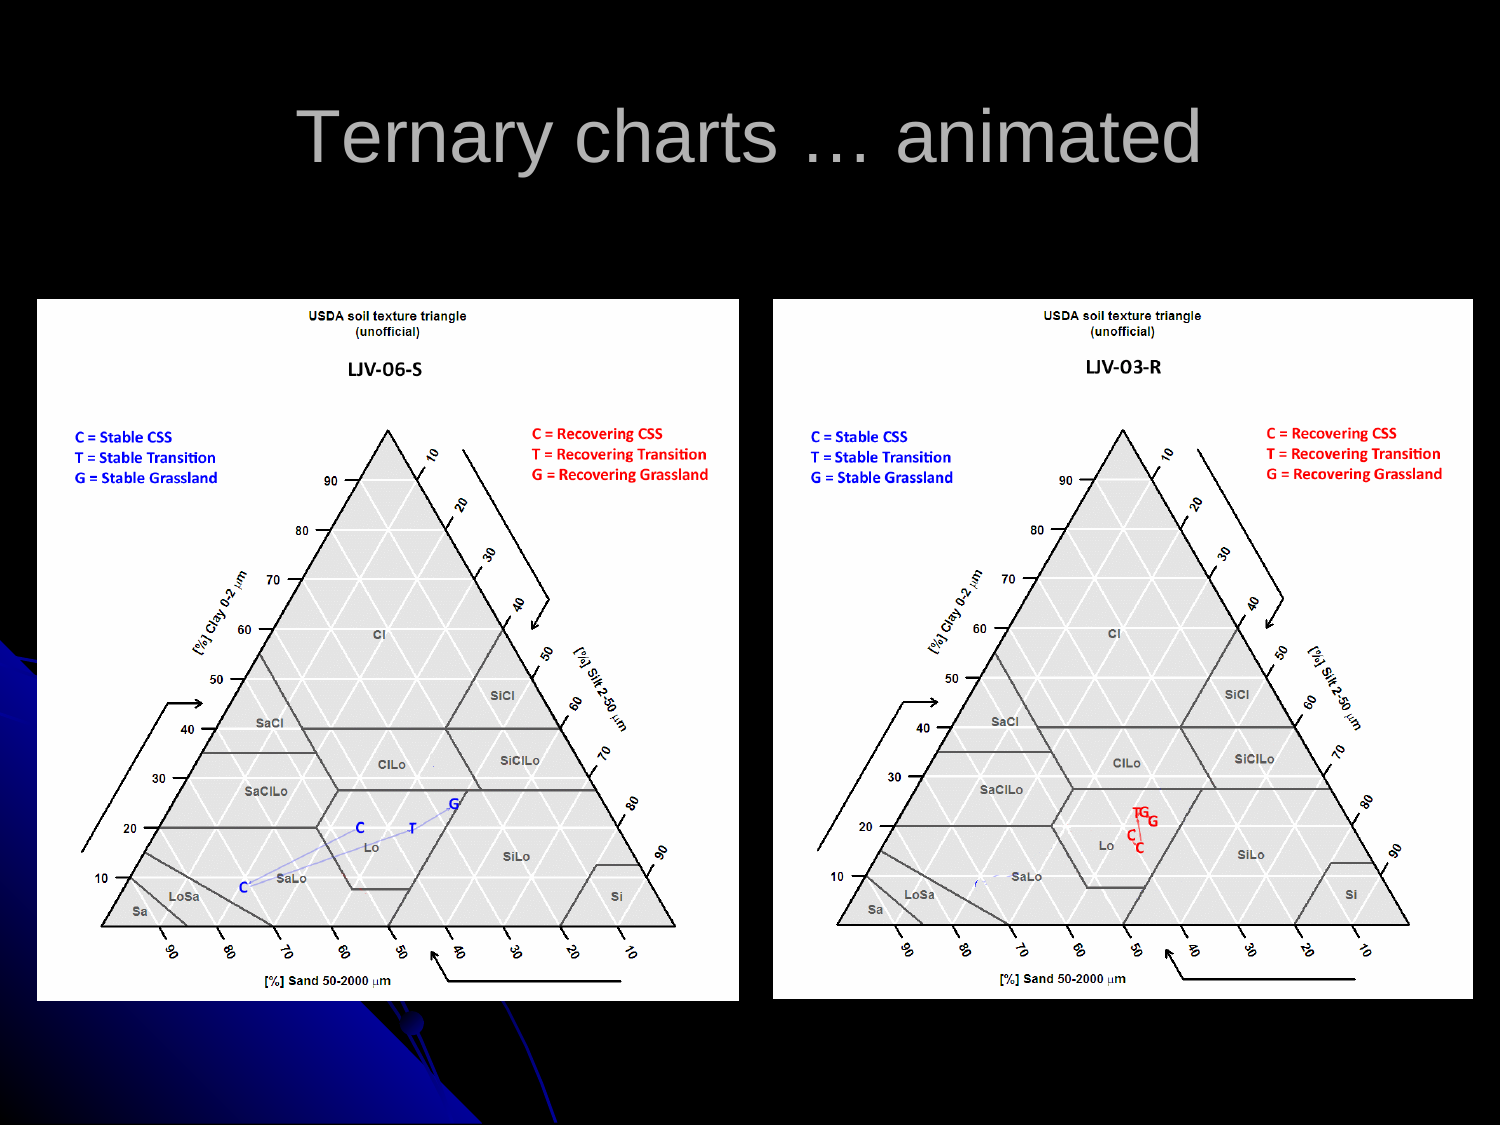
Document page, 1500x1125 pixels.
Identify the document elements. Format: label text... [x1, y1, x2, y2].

picture [37, 299, 739, 1002]
title Ternary charts … animated [75, 45, 1426, 233]
picture [773, 299, 1473, 999]
